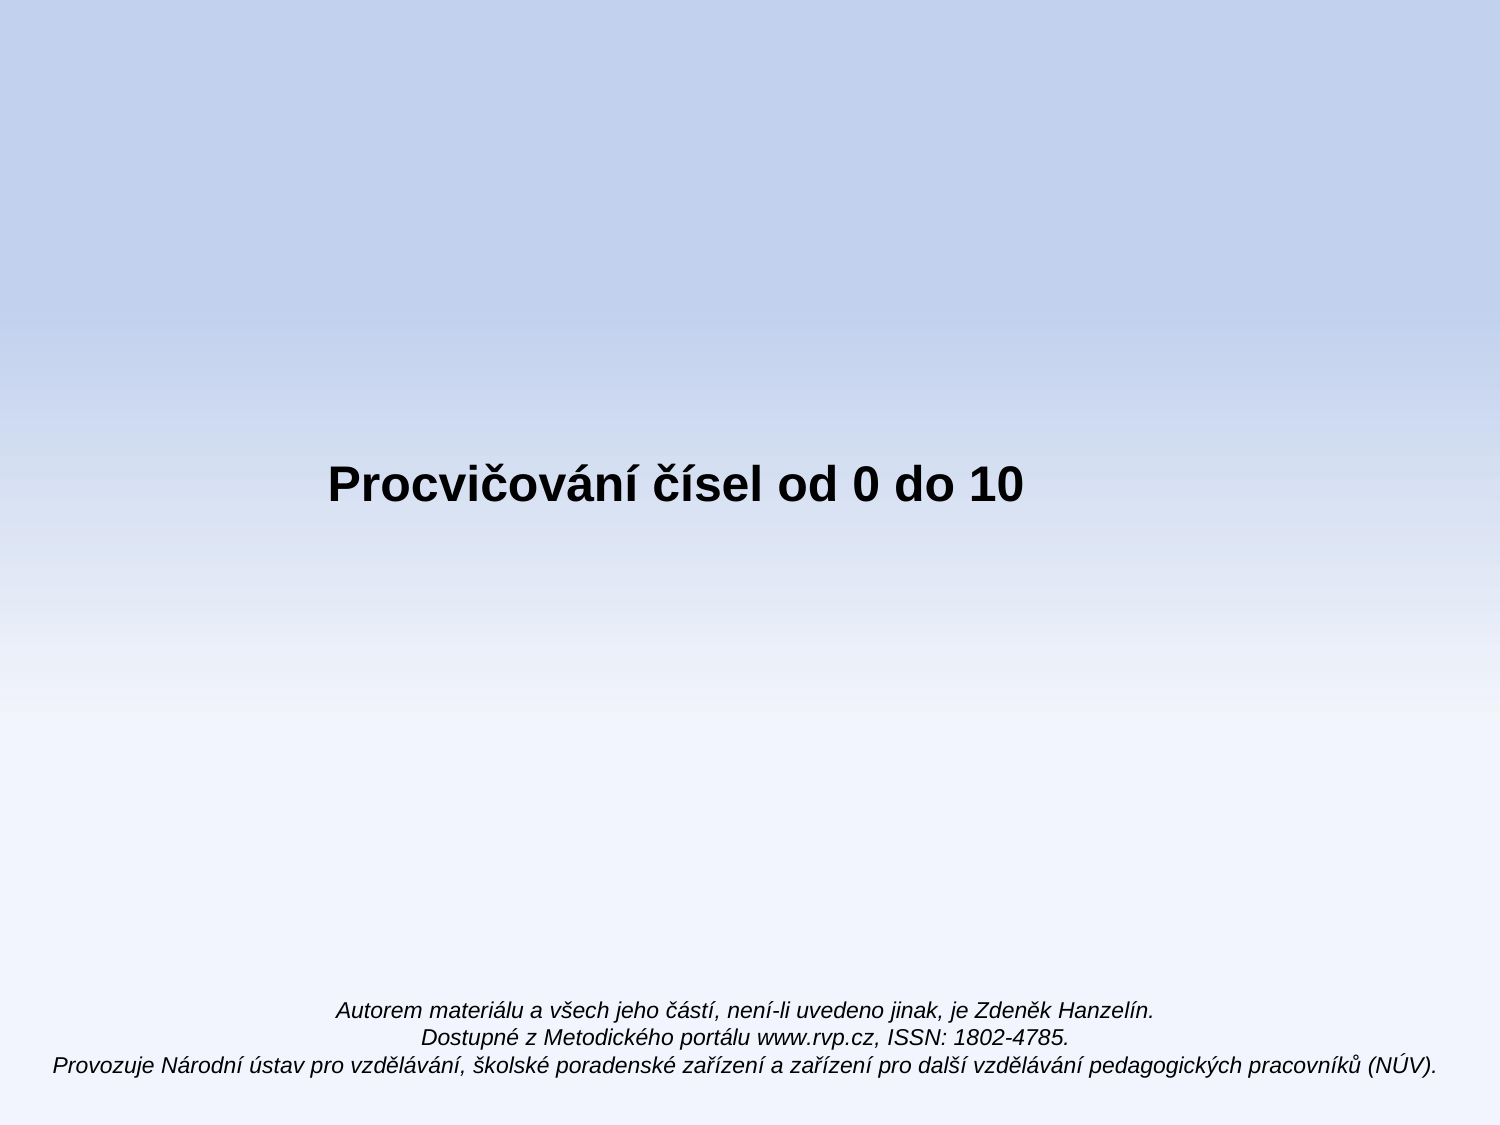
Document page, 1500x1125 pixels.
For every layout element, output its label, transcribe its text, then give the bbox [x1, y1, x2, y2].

text_box Procvičování čísel od 0 do 10 [312, 444, 1041, 520]
picture [0, 0, 1500, 1125]
text_box Autorem materiálu a všech jeho částí, není-li uvedeno jinak, je Zdeněk Hanzelín. Dostupné z Metodického portálu www.rvp.cz, ISSN: 1802-4785. Provozuje Národní ústav pro vzdělávání, školské poradenské zařízení a zařízení pro další vzdělávání pedagogických pracovníků (NÚV). [37, 987, 1454, 1086]
